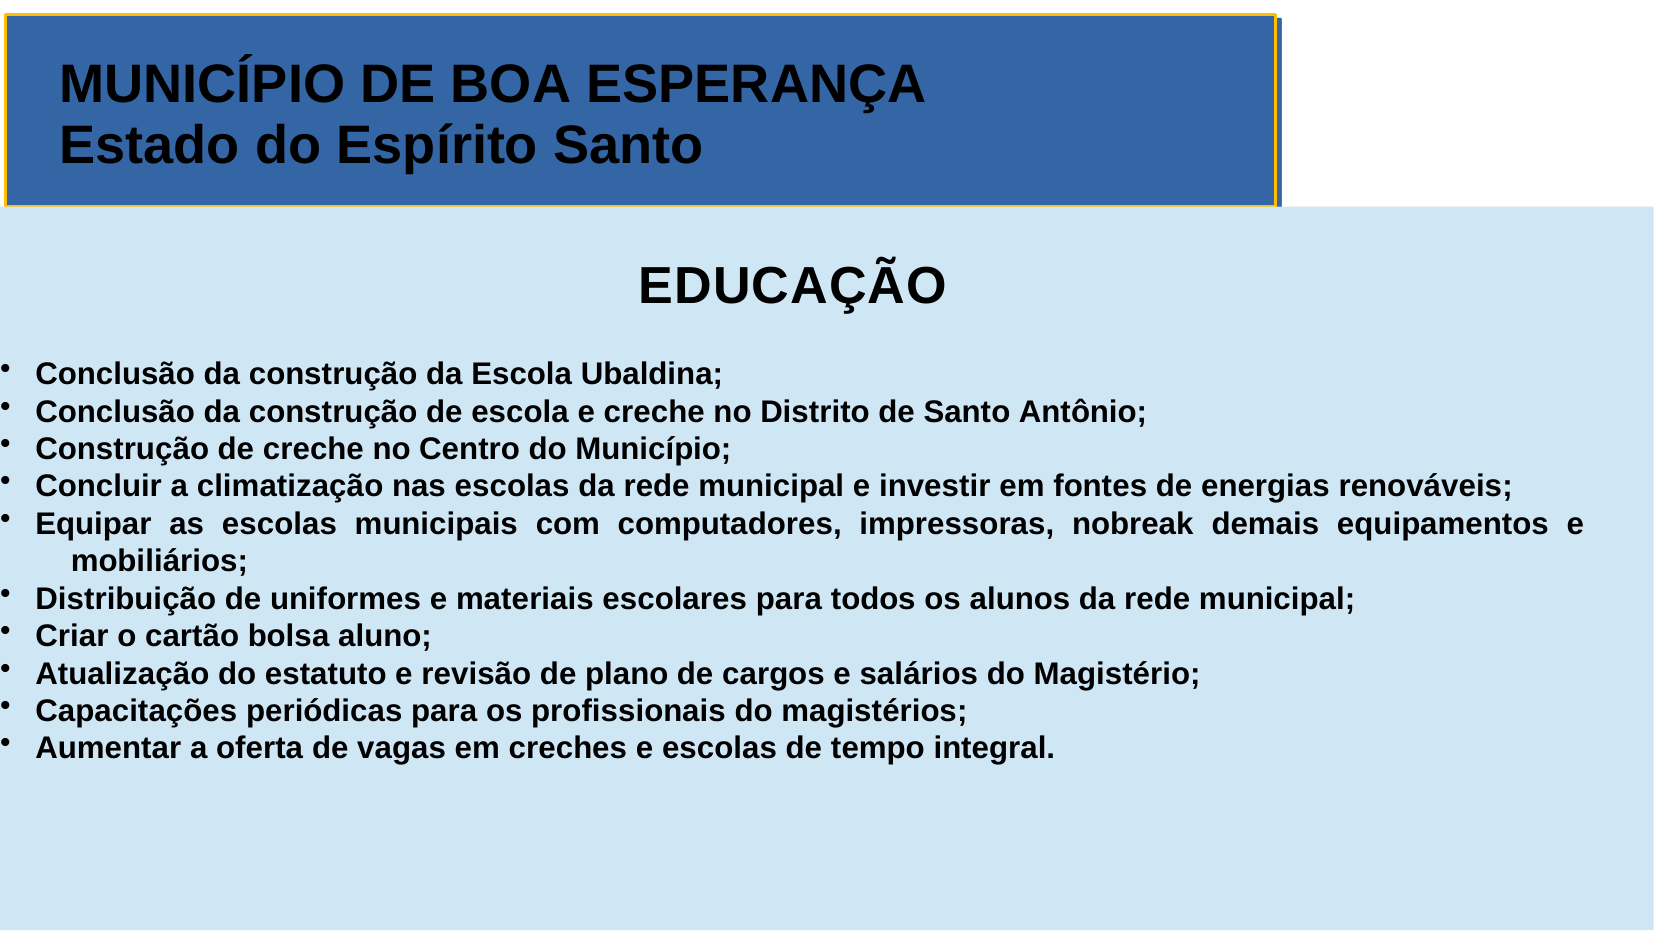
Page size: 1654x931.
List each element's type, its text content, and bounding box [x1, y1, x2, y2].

title MUNICÍPIO DE BOA ESPERANÇA Estado do Espírito Santo [59, 35, 1152, 189]
subtitle EDUCAÇÃO Conclusão da construção da Escola Ubaldina; Conclusão da construção de escola e creche no Distrito de Santo Antônio; Construção de creche no Centro do Município; Concluir a climatização nas escolas da rede municipal e investir em fontes de energias renováveis; Equipar as escolas municipais com computadores, impressoras, nobreak demais equipamentos e mobiliários; Distribuição de uniformes e materiais escolares para todos os alunos da rede municipal; Criar o cartão bolsa aluno; Atualização do estatuto e revisão de plano de cargos e salários do Magistério; Capacitações periódicas para os profissionais do magistérios; Aumentar a oferta de vagas em creches e escolas de tempo integral. [0, 206, 1654, 931]
